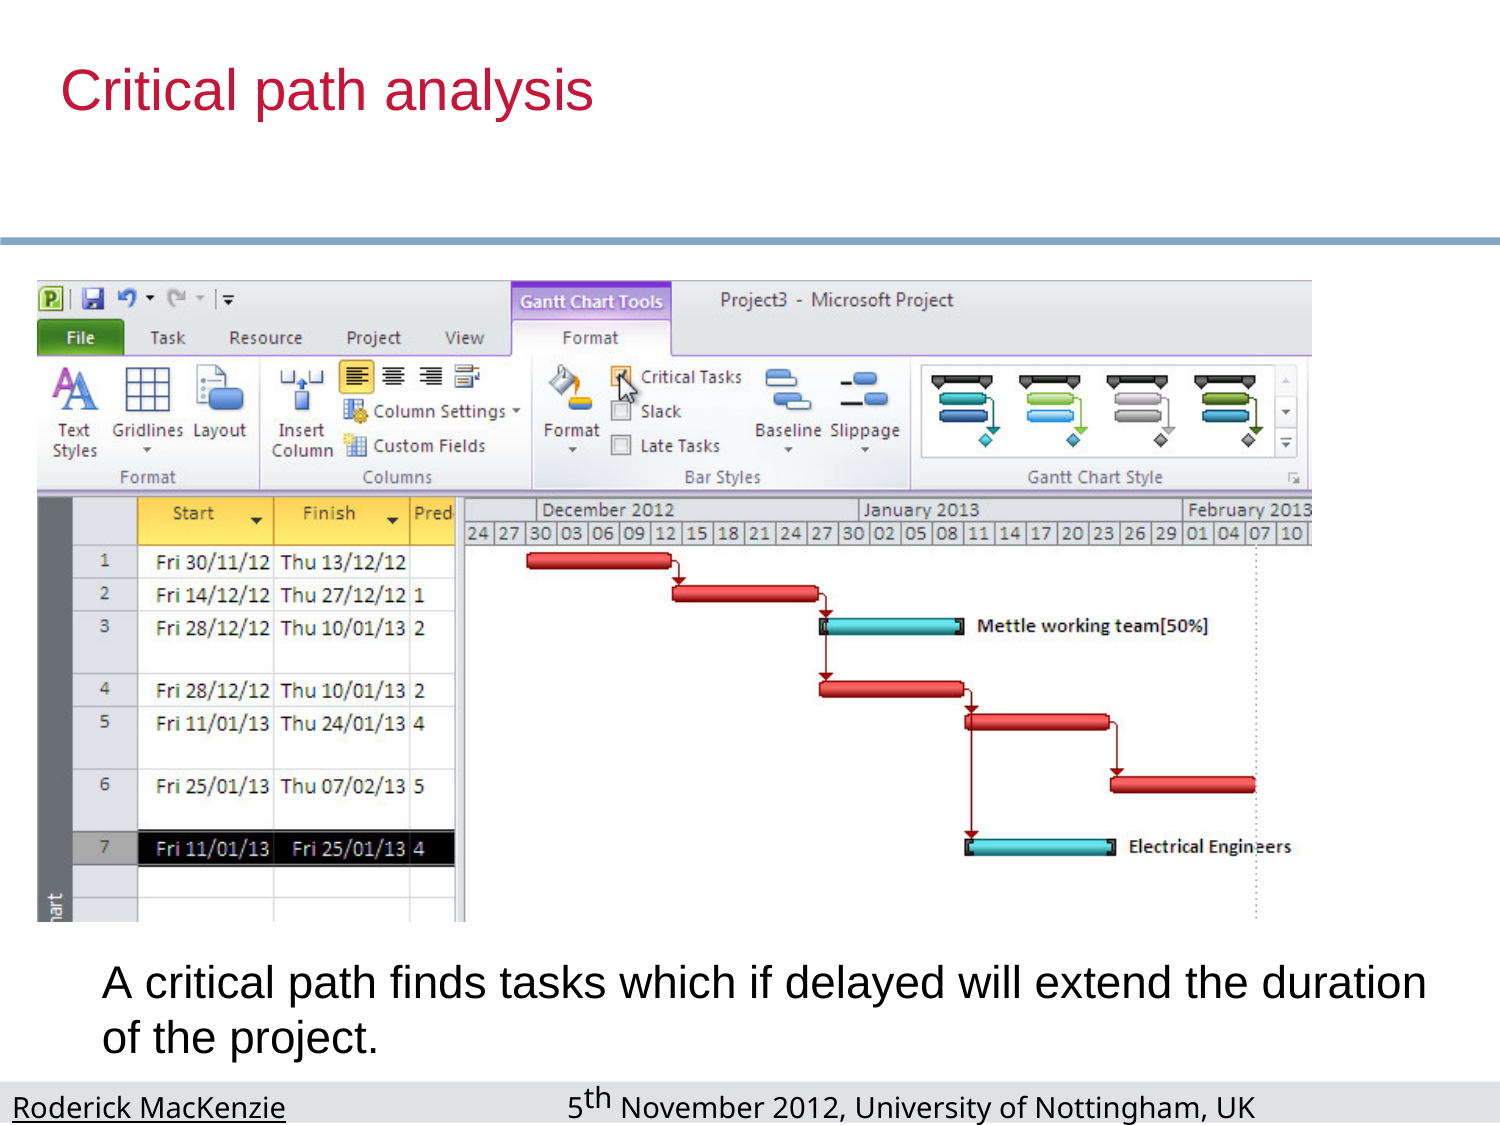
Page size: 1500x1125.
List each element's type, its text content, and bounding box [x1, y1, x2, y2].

title Critical path analysis [45, 37, 1175, 143]
picture [37, 280, 1312, 922]
text_box A critical path finds tasks which if delayed will extend the duration of the project. [87, 945, 1454, 1071]
